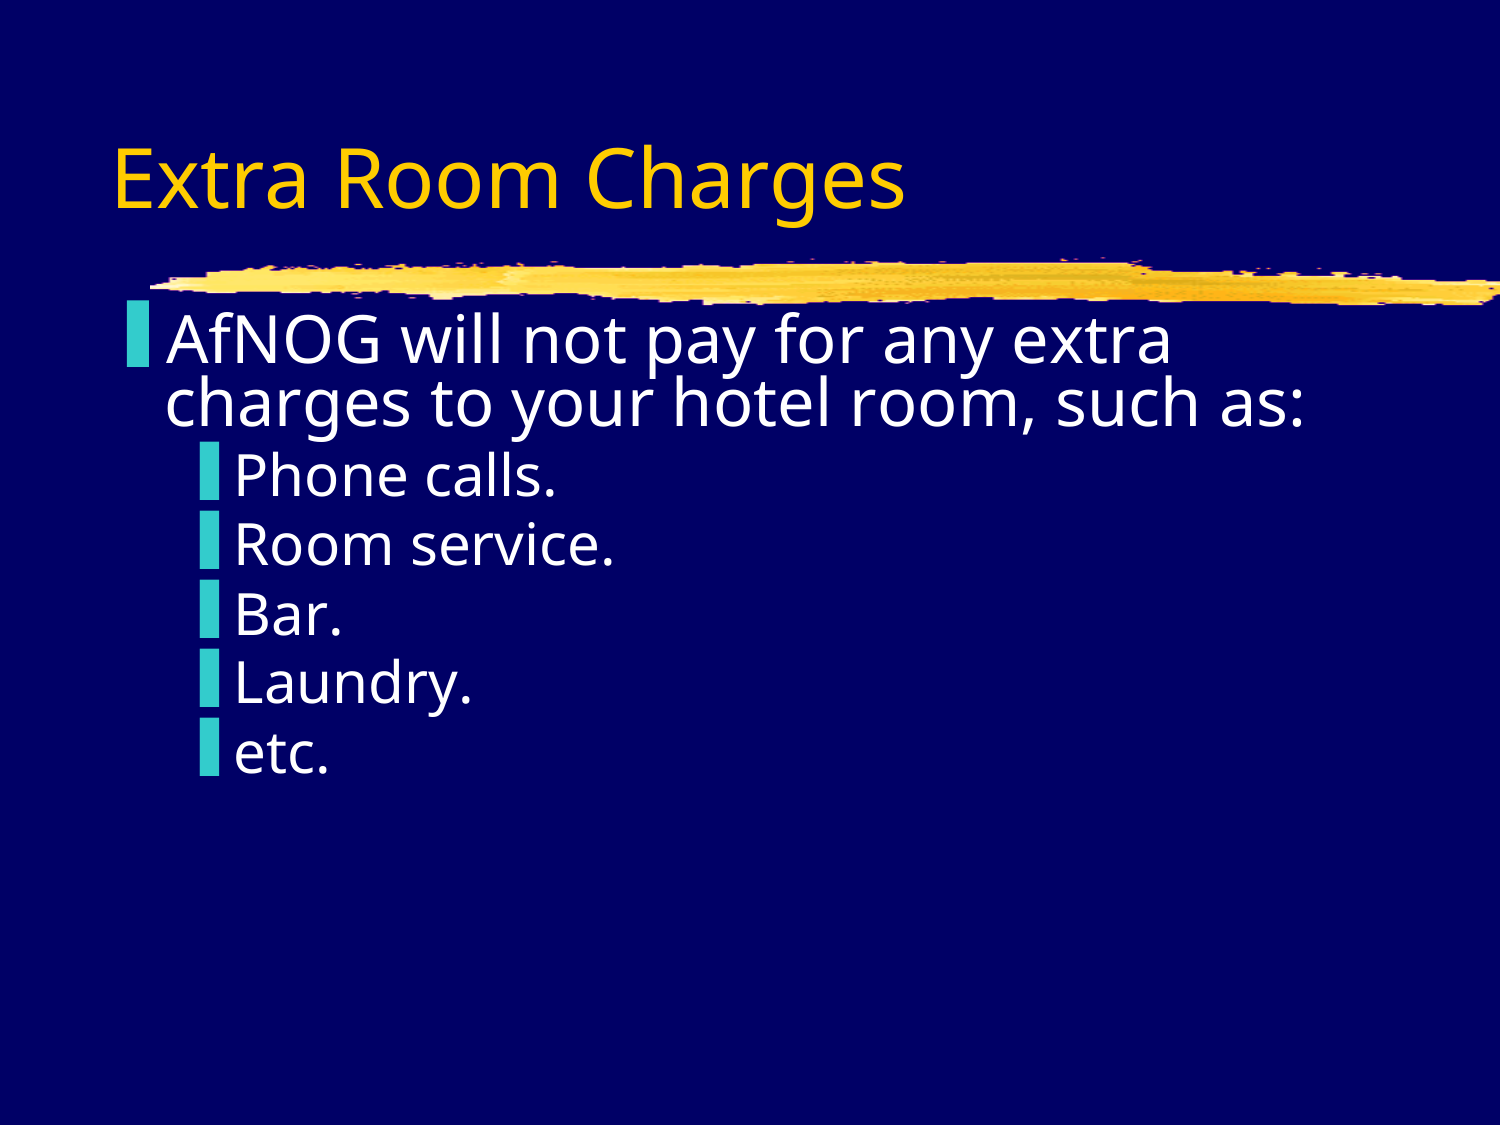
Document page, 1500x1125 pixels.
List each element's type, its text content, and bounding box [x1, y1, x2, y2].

list AfNOG will not pay for any extra charges to your hotel room, such as: Phone calls. Room service. Bar. Laundry. etc. [110, 312, 1391, 1118]
picture [150, 252, 1500, 316]
title Extra Room Charges [110, 78, 1391, 297]
